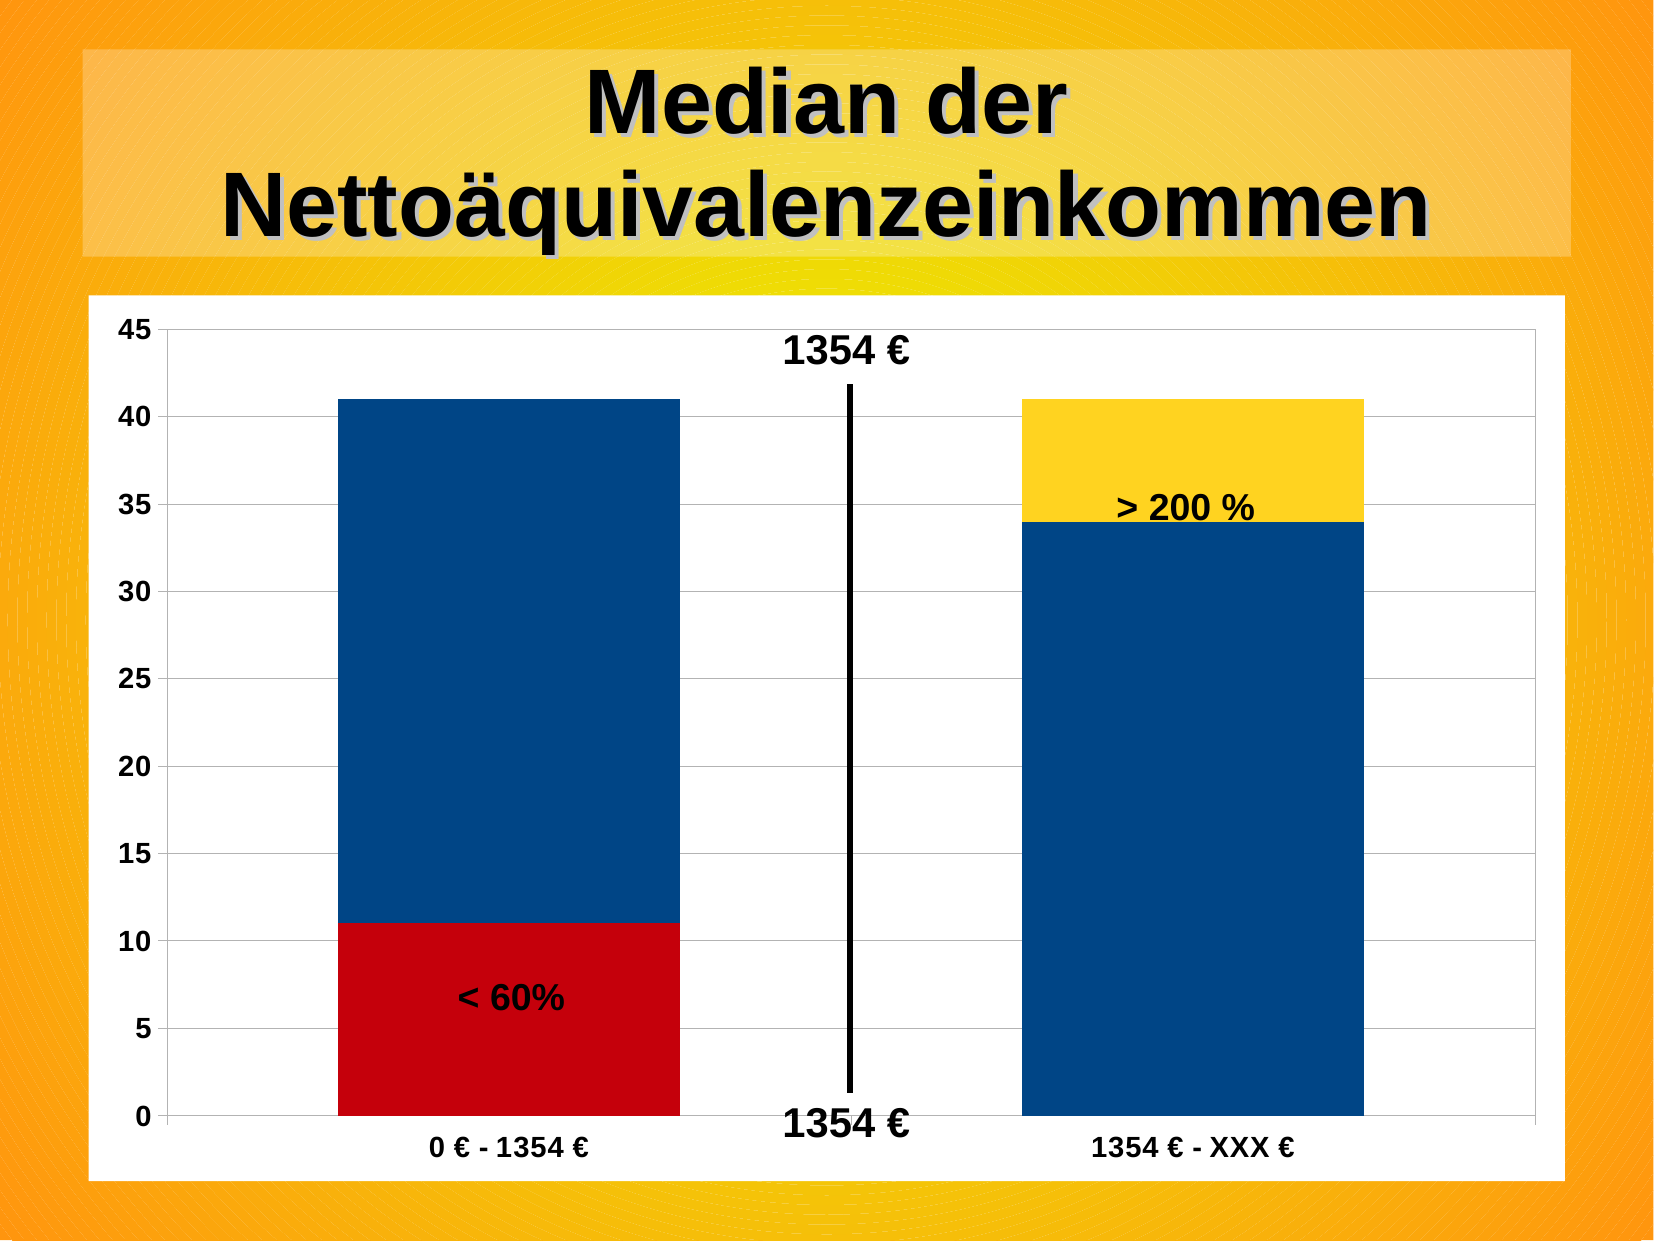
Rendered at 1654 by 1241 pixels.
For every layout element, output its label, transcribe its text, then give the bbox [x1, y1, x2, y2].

title Median der Nettoäquivalenzeinkommen [82, 49, 1571, 257]
text_box > 200 % [1101, 479, 1270, 537]
text_box < 60% [442, 968, 580, 1026]
text_box 1354 € [767, 1092, 926, 1155]
text_box 1354 € [767, 319, 926, 381]
chart [88, 295, 1565, 1182]
